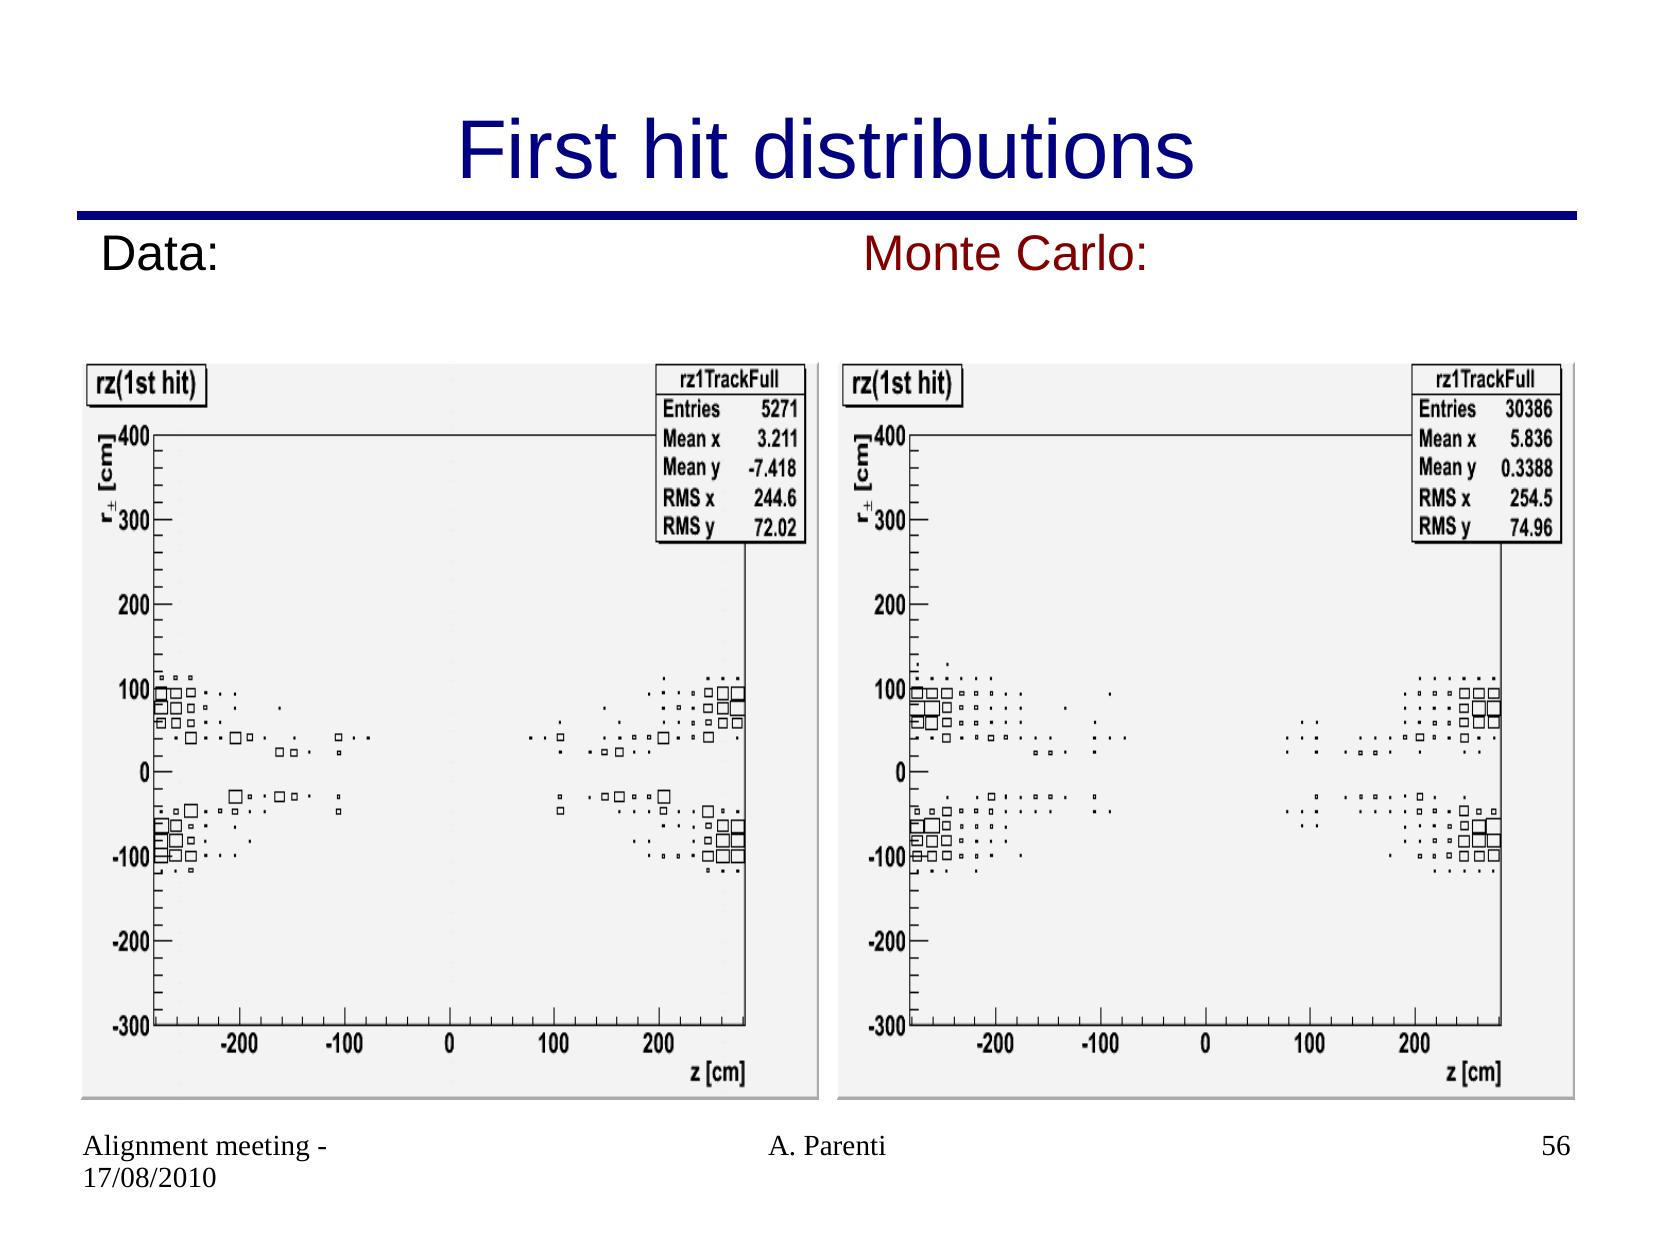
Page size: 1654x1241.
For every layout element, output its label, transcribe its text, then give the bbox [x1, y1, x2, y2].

picture [836, 361, 1575, 1100]
title First hit distributions [82, 75, 1571, 226]
list Monte Carlo: [845, 225, 1572, 1094]
list Data: [82, 225, 809, 361]
list Data: [82, 1100, 809, 1109]
picture [80, 361, 819, 1100]
